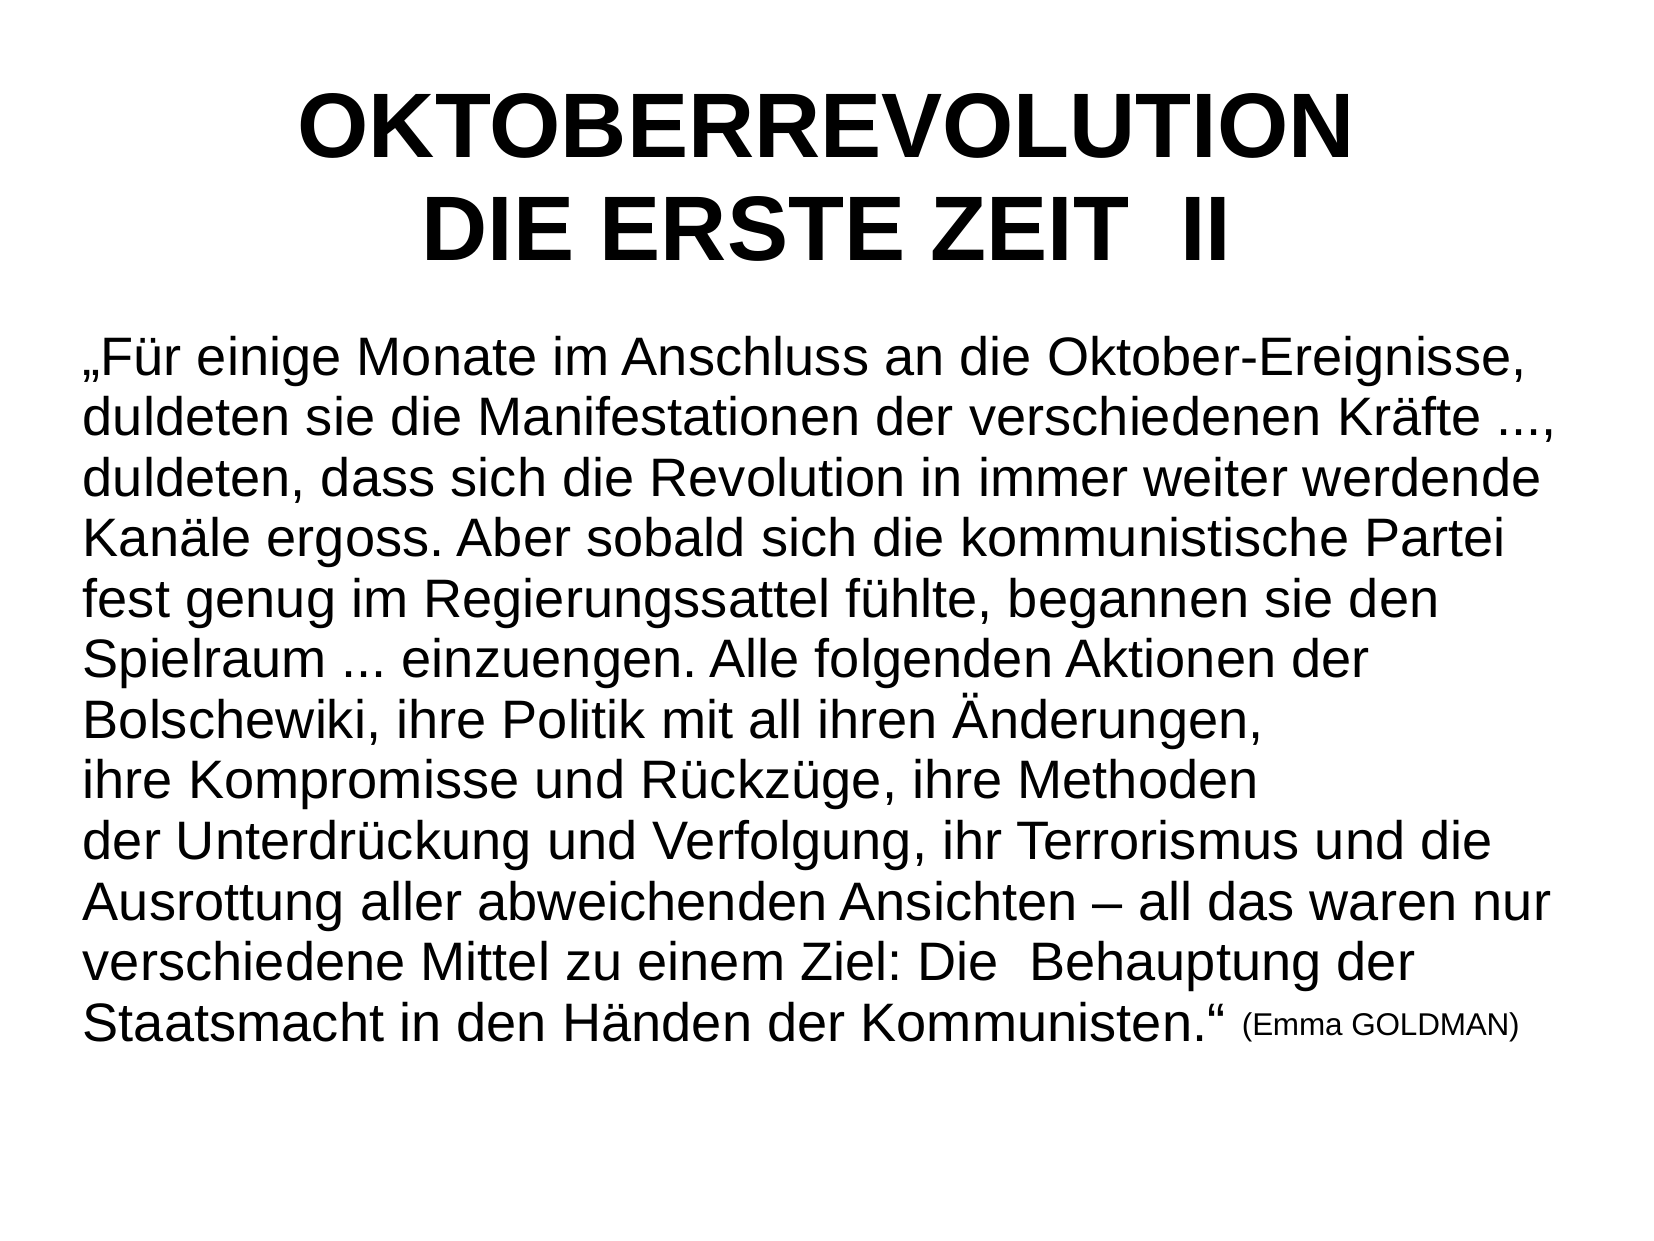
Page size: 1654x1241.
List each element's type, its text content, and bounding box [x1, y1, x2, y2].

title OKTOBERREVOLUTION DIE ERSTE ZEIT II [82, 23, 1571, 236]
list „Für einige Monate im Anschluss an die Oktober-Ereignisse, duldeten sie die Manifestationen der verschiedenen Kräfte ..., duldeten, dass sich die Revolution in immer weiter werdende Kanäle ergoss. Aber sobald sich die kommunistische Partei fest genug im Regierungssattel fühlte, begannen sie den Spielraum ... einzuengen. Alle folgenden Aktionen der Bolschewiki, ihre Politik mit all ihren Änderungen, ihre Kompromisse und Rückzüge, ihre Methoden der Unterdrückung und Verfolgung, ihr Terrorismus und die Ausrottung aller abweichenden Ansichten – all das waren nur verschiedene Mittel zu einem Ziel: Die Behauptung der Staatsmacht in den Händen der Kommunisten.“ (Emma GOLDMAN) [82, 236, 1571, 1241]
